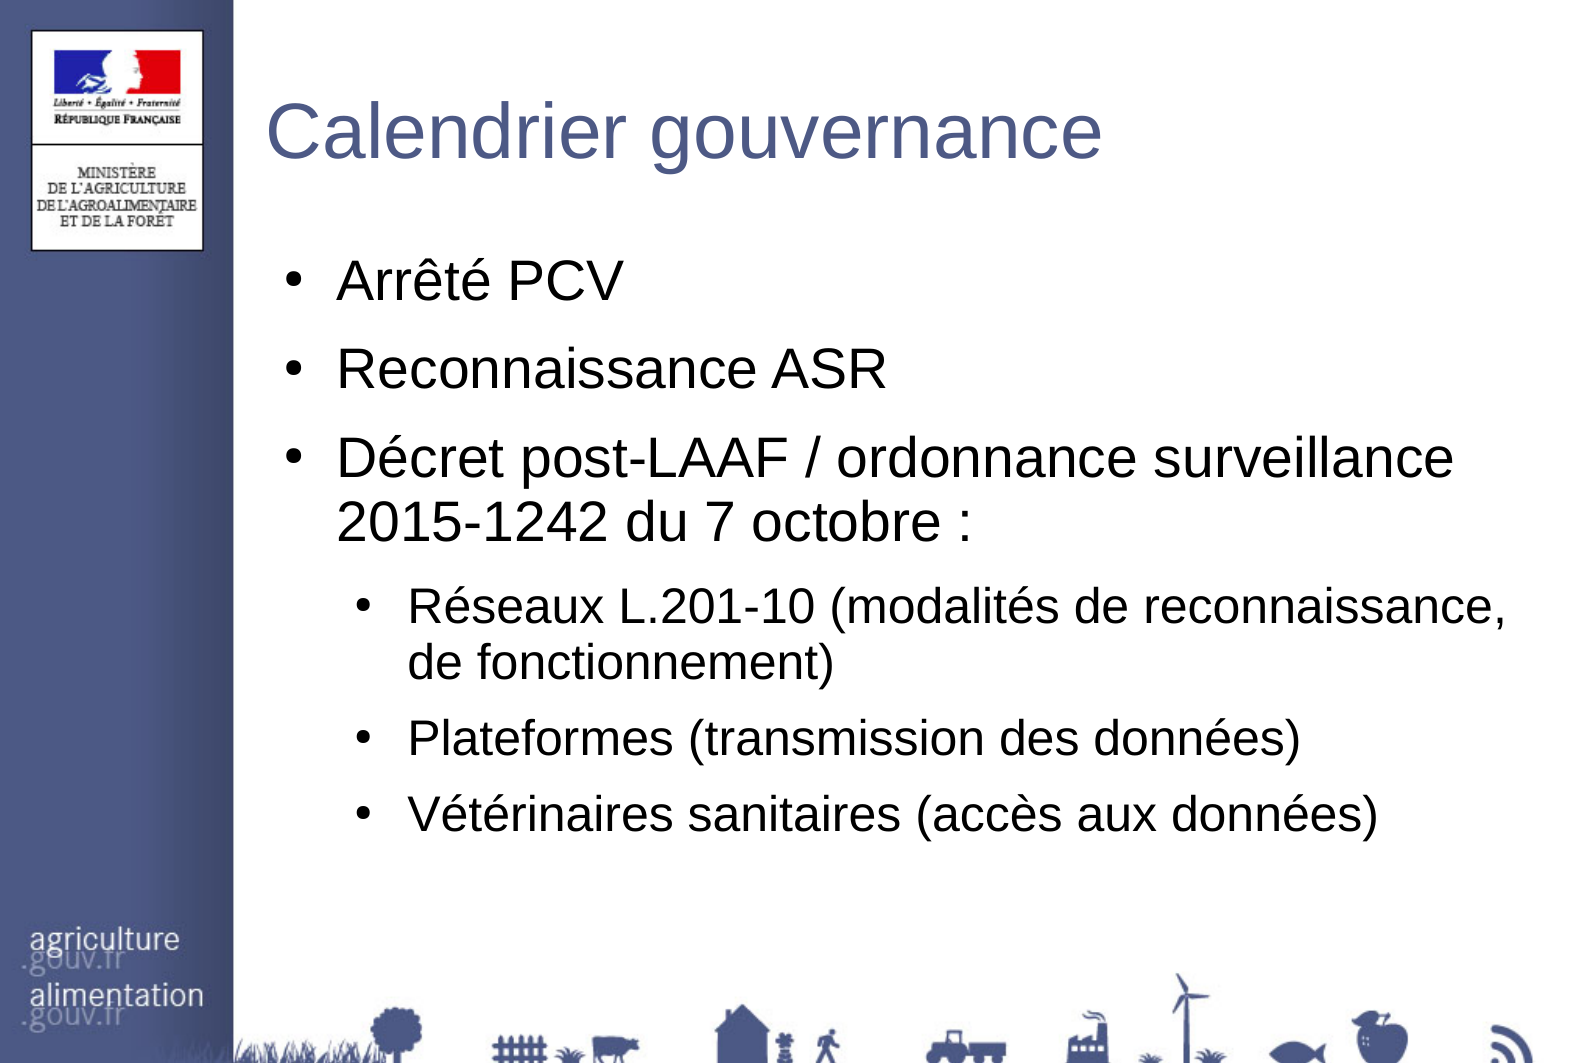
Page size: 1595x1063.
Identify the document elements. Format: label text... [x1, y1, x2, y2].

list Arrêté PCV Reconnaissance ASR Décret post-LAAF / ordonnance surveillance 2015-1242 du 7 octobre : Réseaux L.201-10 (modalités de reconnaissance, de fonctionnement) Plateformes (transmission des données) Vétérinaires sanitaires (accès aux données) [265, 248, 1536, 866]
title Calendrier gouvernance [265, 42, 1536, 220]
picture [0, 0, 1595, 1063]
